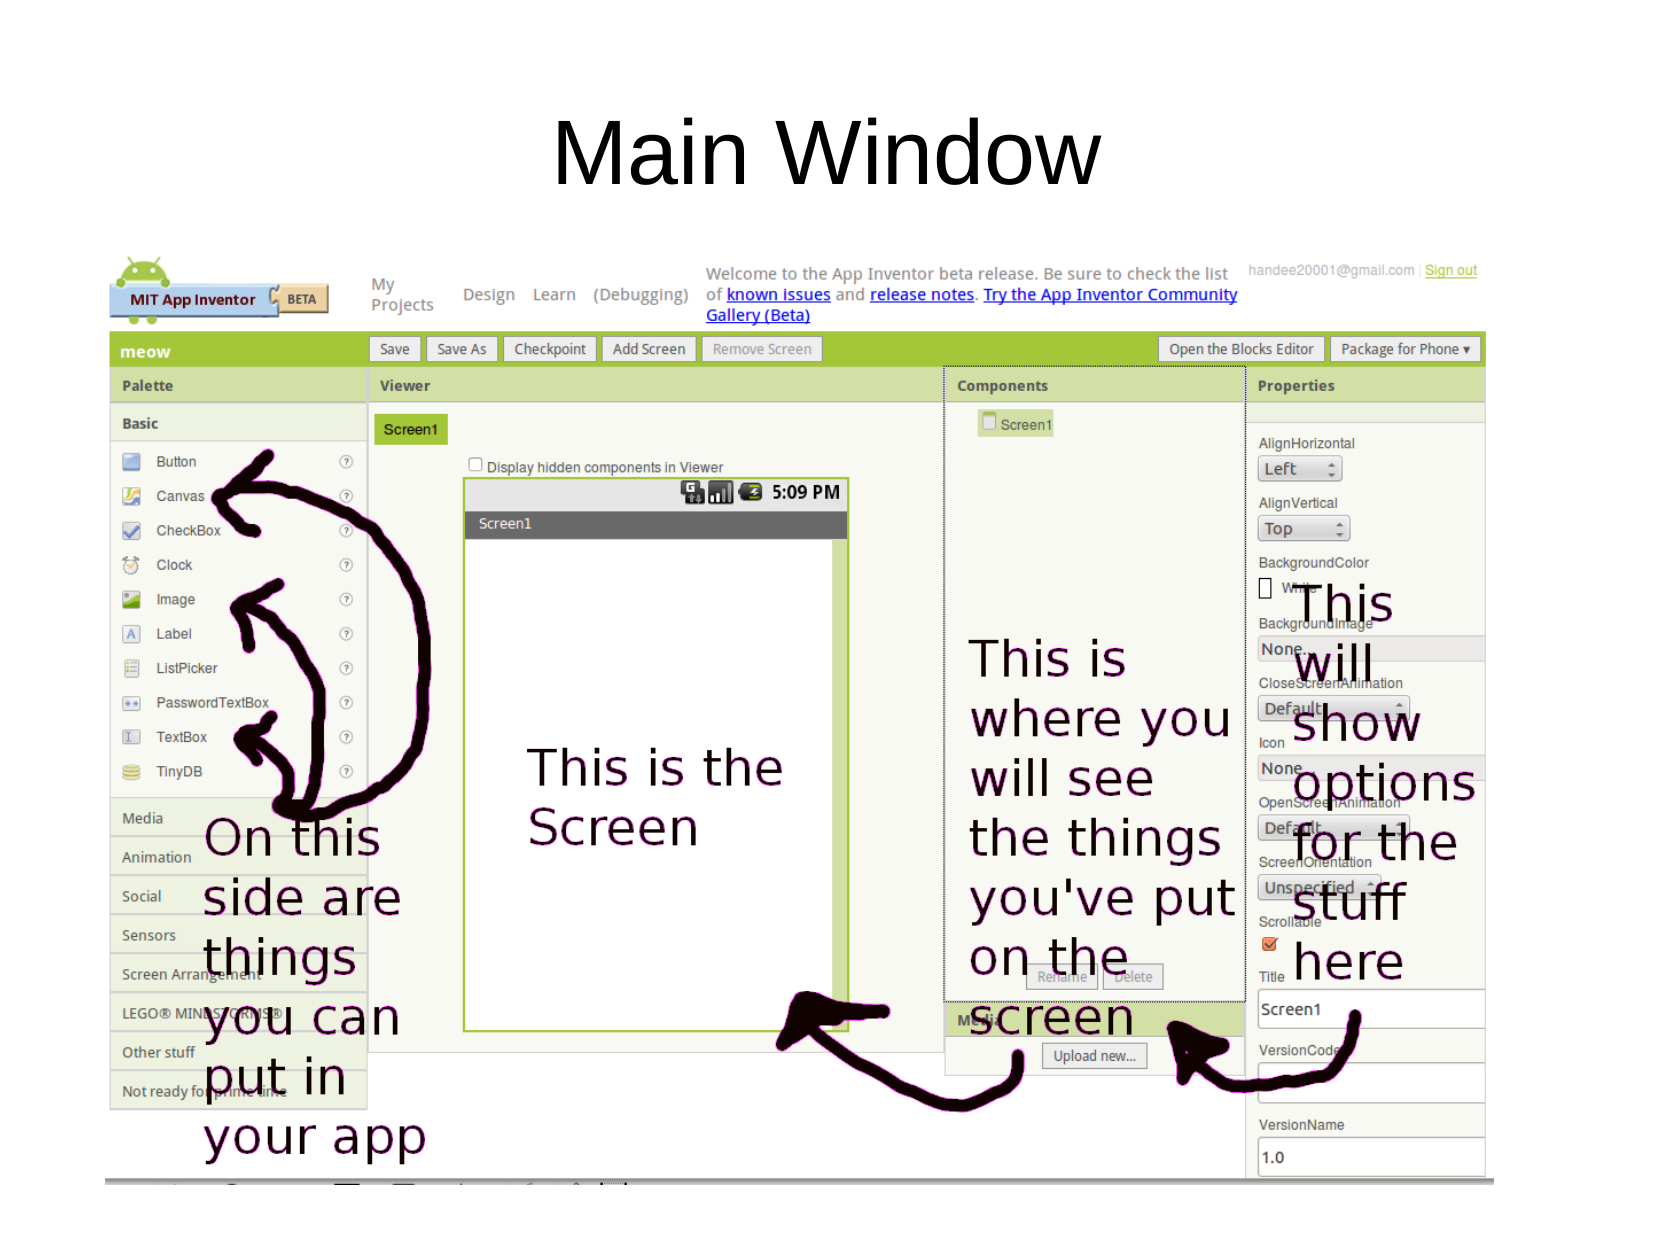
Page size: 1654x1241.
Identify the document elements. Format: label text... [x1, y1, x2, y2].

picture [105, 251, 1494, 1186]
title Main Window [82, 49, 1571, 257]
